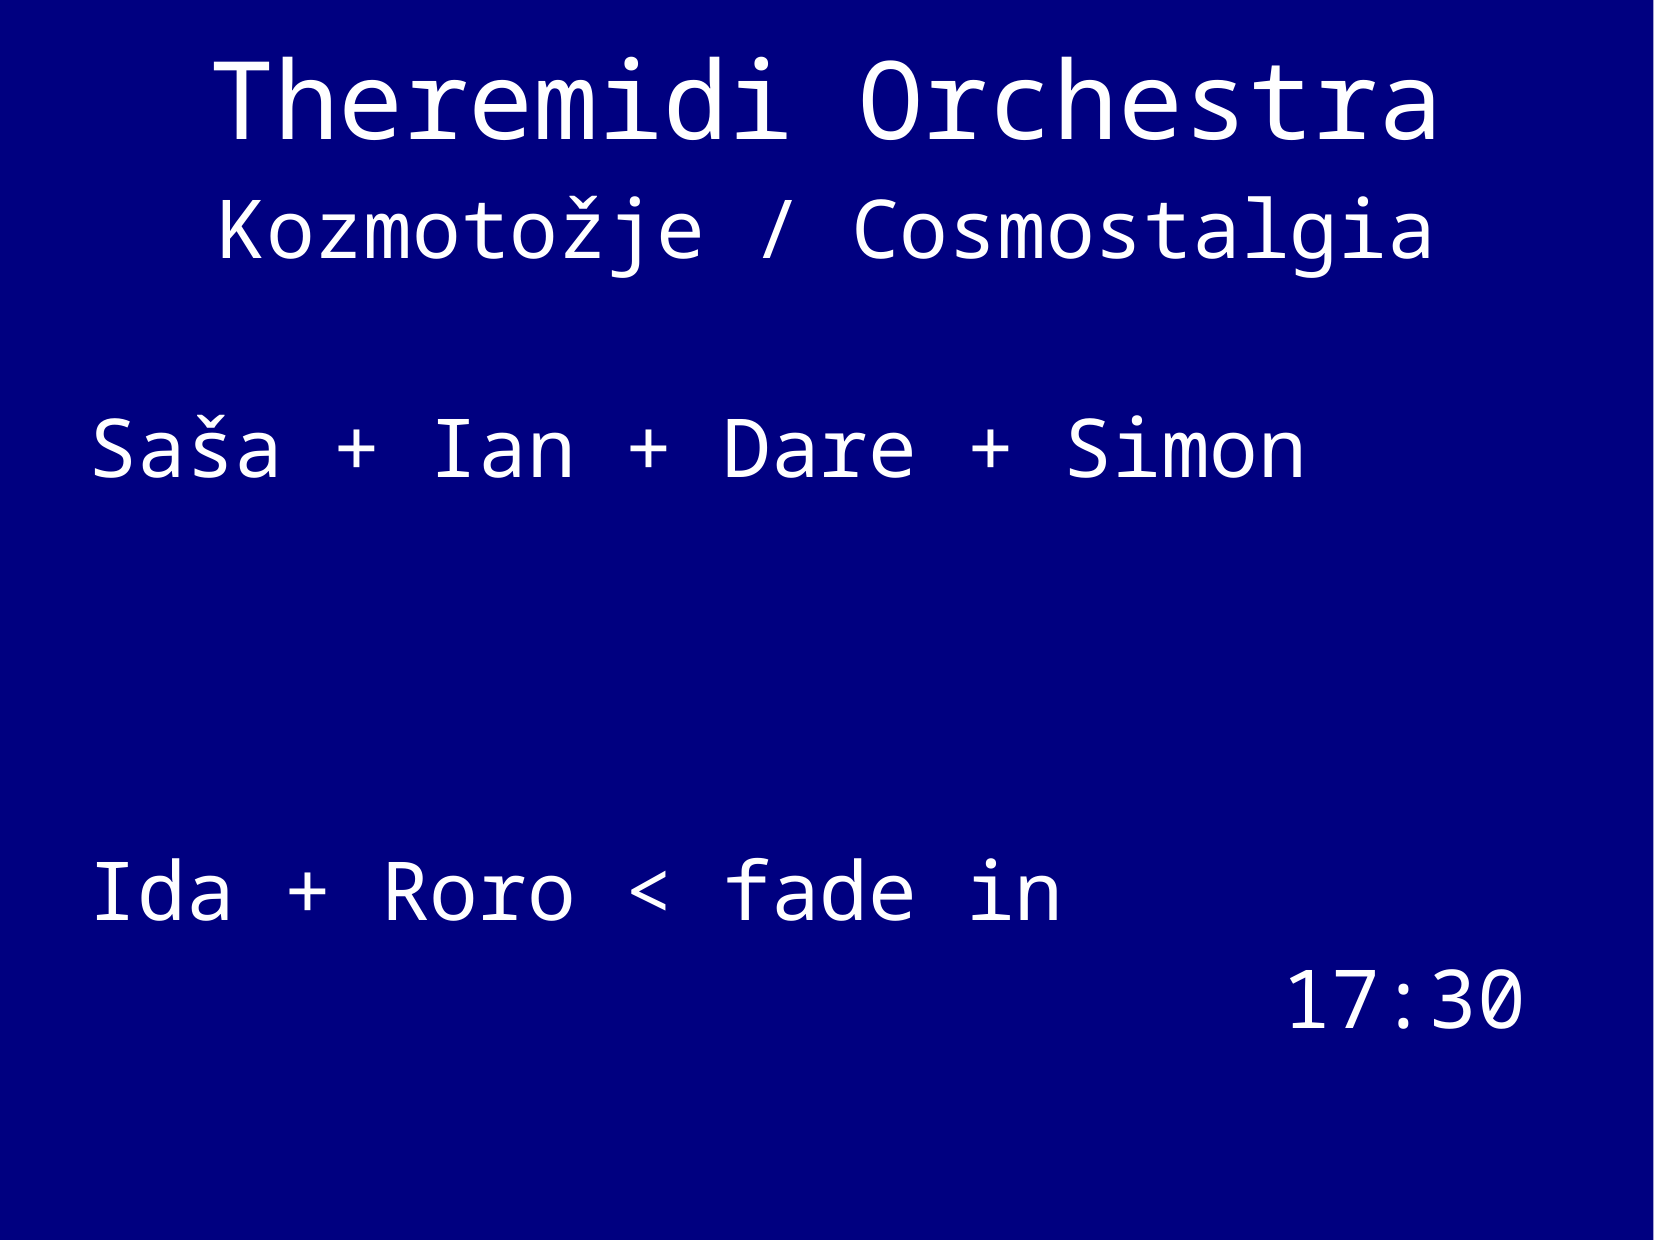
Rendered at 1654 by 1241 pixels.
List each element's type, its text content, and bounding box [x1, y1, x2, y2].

subtitle Saša + Ian + Dare + Simon Ida + Roro < fade in [88, 272, 1566, 1063]
text_box 17:30 [1282, 900, 1620, 1096]
title Theremidi Orchestra Kozmotožje / Cosmostalgia [82, 49, 1571, 257]
